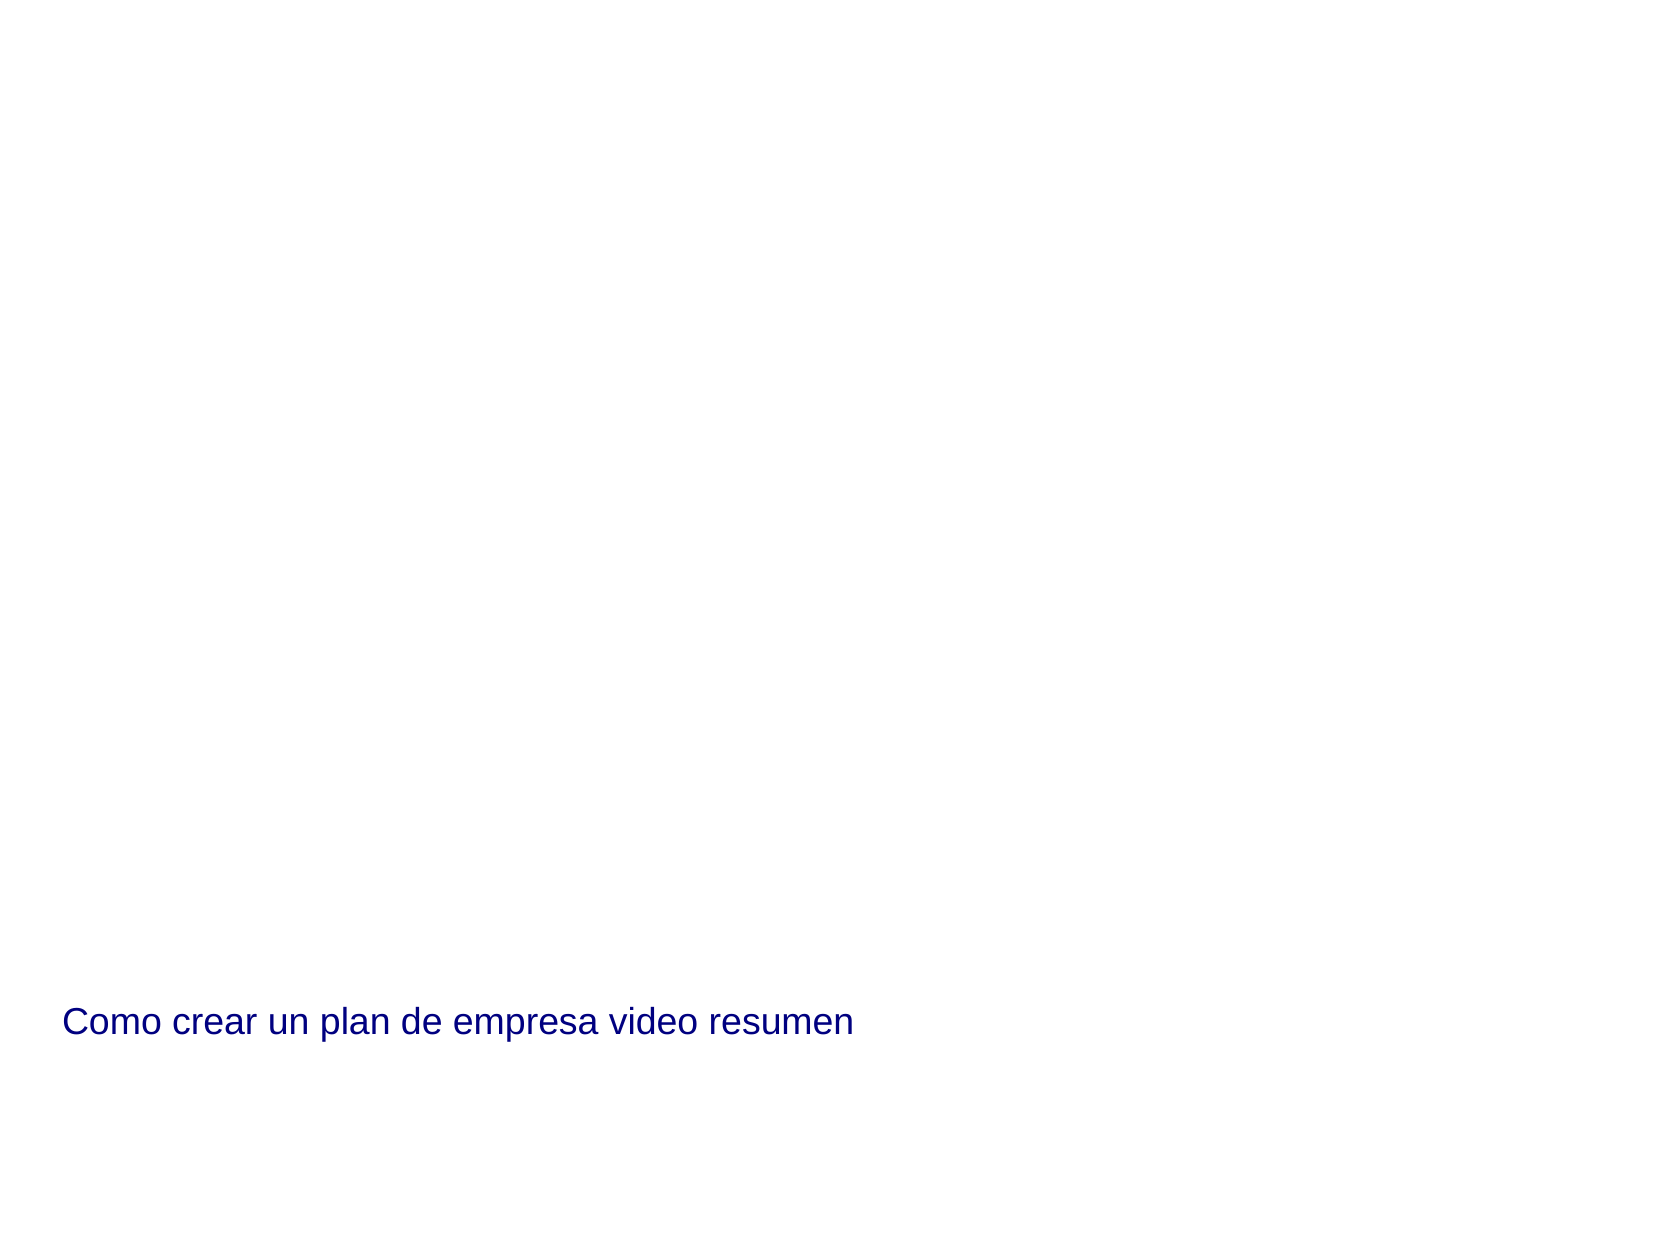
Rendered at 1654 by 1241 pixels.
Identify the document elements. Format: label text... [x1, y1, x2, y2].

text_box Como crear un plan de empresa video resumen [47, 993, 989, 1064]
